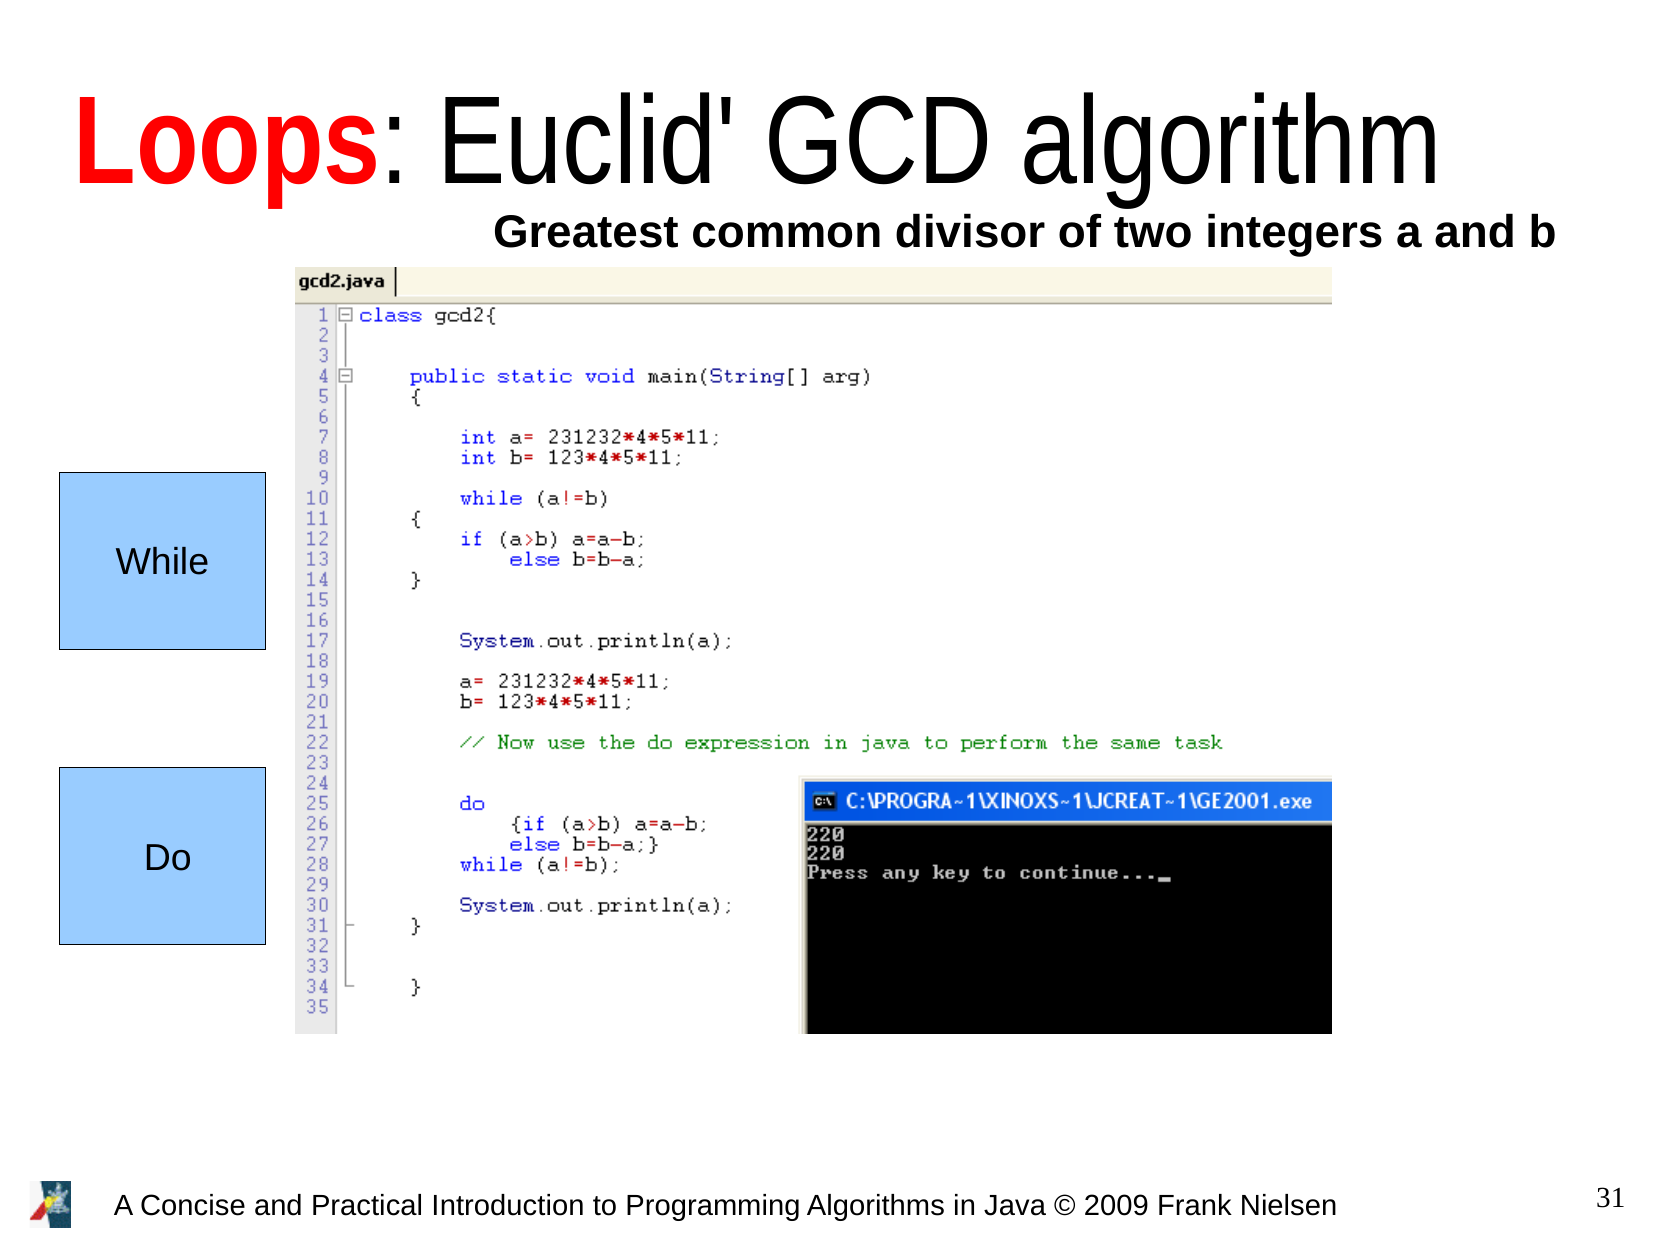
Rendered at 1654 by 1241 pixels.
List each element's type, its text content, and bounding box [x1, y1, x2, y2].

text_box Loops: Euclid' GCD algorithm [59, 59, 1625, 217]
text_box Do [129, 828, 207, 886]
text_box [59, 767, 266, 945]
text_box Greatest common divisor of two integers a and b [478, 198, 1573, 266]
picture [29, 1181, 71, 1228]
text_box While [59, 472, 266, 650]
picture [295, 267, 1332, 1034]
